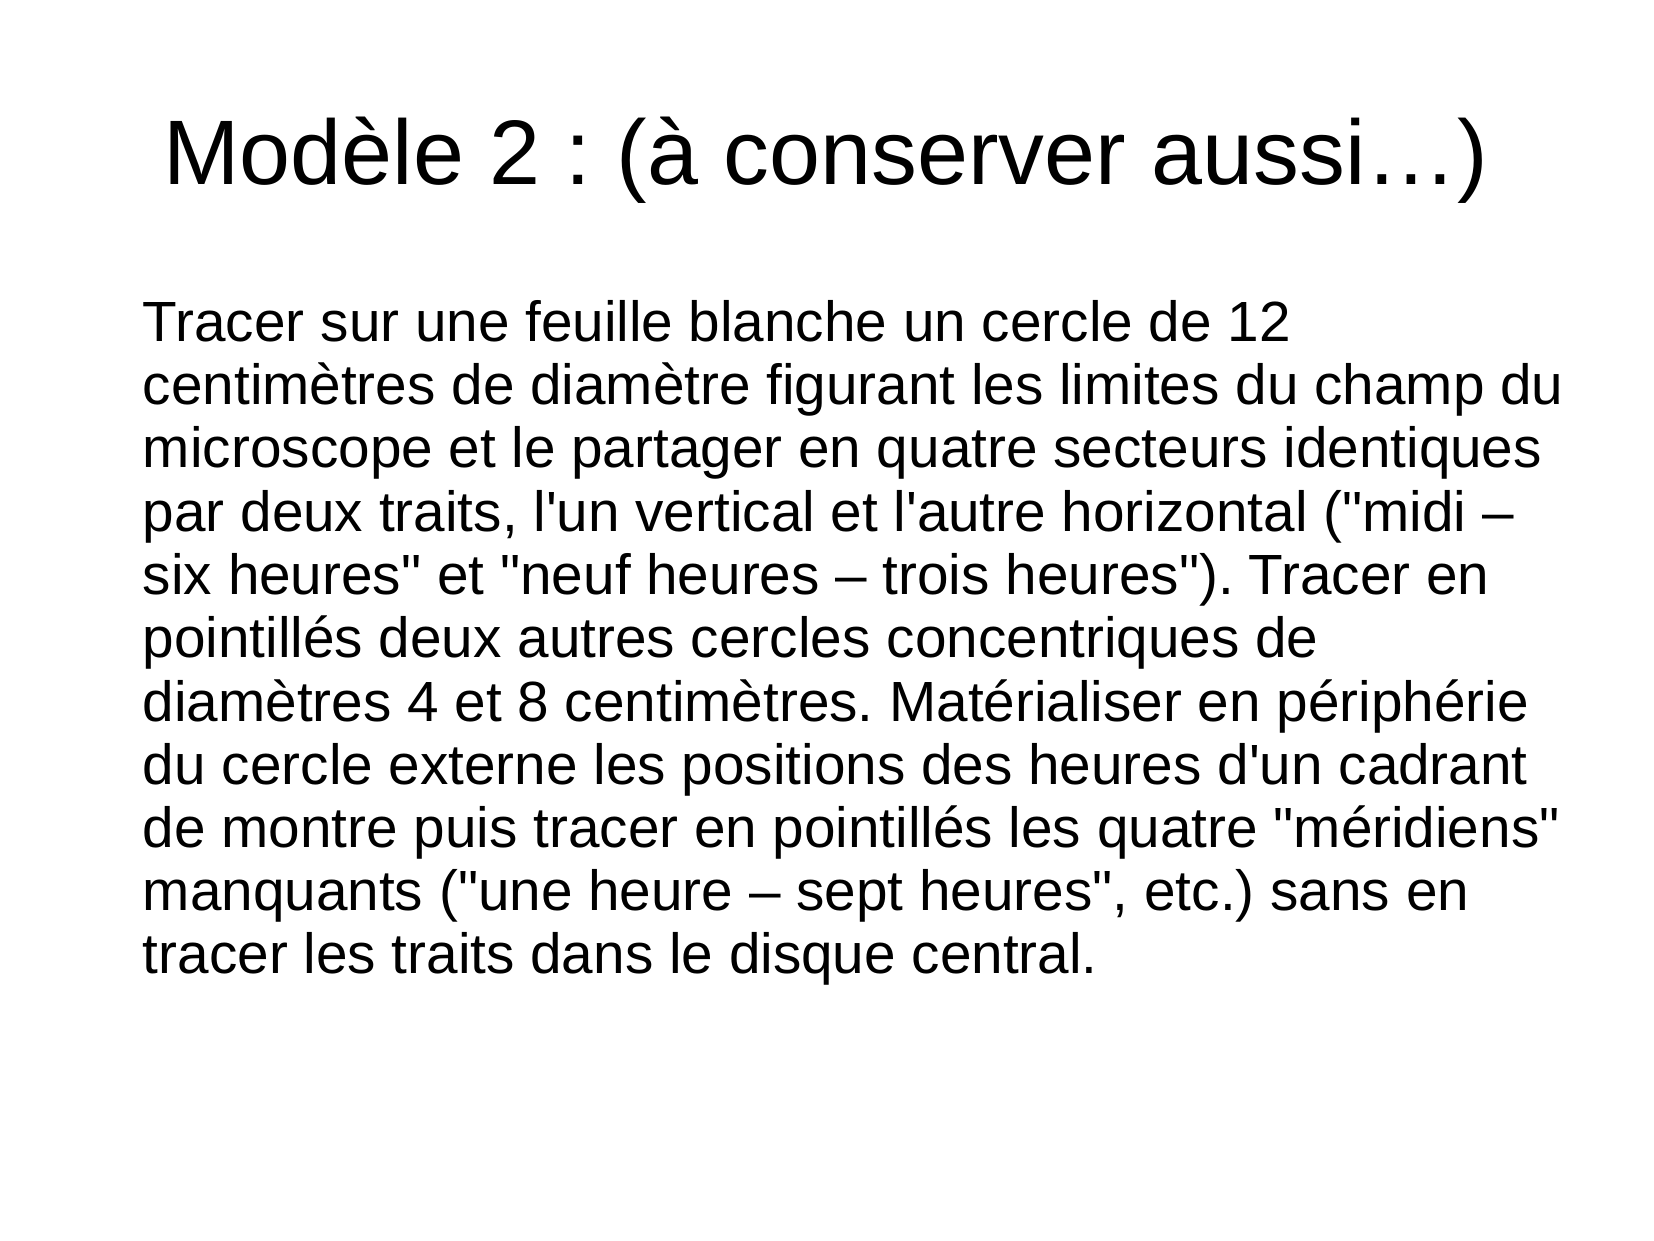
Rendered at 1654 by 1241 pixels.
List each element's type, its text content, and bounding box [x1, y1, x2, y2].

list Tracer sur une feuille blanche un cercle de 12 centimètres de diamètre figurant les limites du champ du microscope et le partager en quatre secteurs identiques par deux traits, l'un vertical et l'autre horizontal ("midi – six heures" et "neuf heures – trois heures"). Tracer en pointillés deux autres cercles concentriques de diamètres 4 et 8 centimètres. Matérialiser en périphérie du cercle externe les positions des heures d'un cadrant de montre puis tracer en pointillés les quatre "méridiens" manquants ("une heure – sept heures", etc.) sans en tracer les traits dans le disque central. [82, 290, 1571, 1010]
title Modèle 2 : (à conserver aussi…) [82, 49, 1571, 257]
